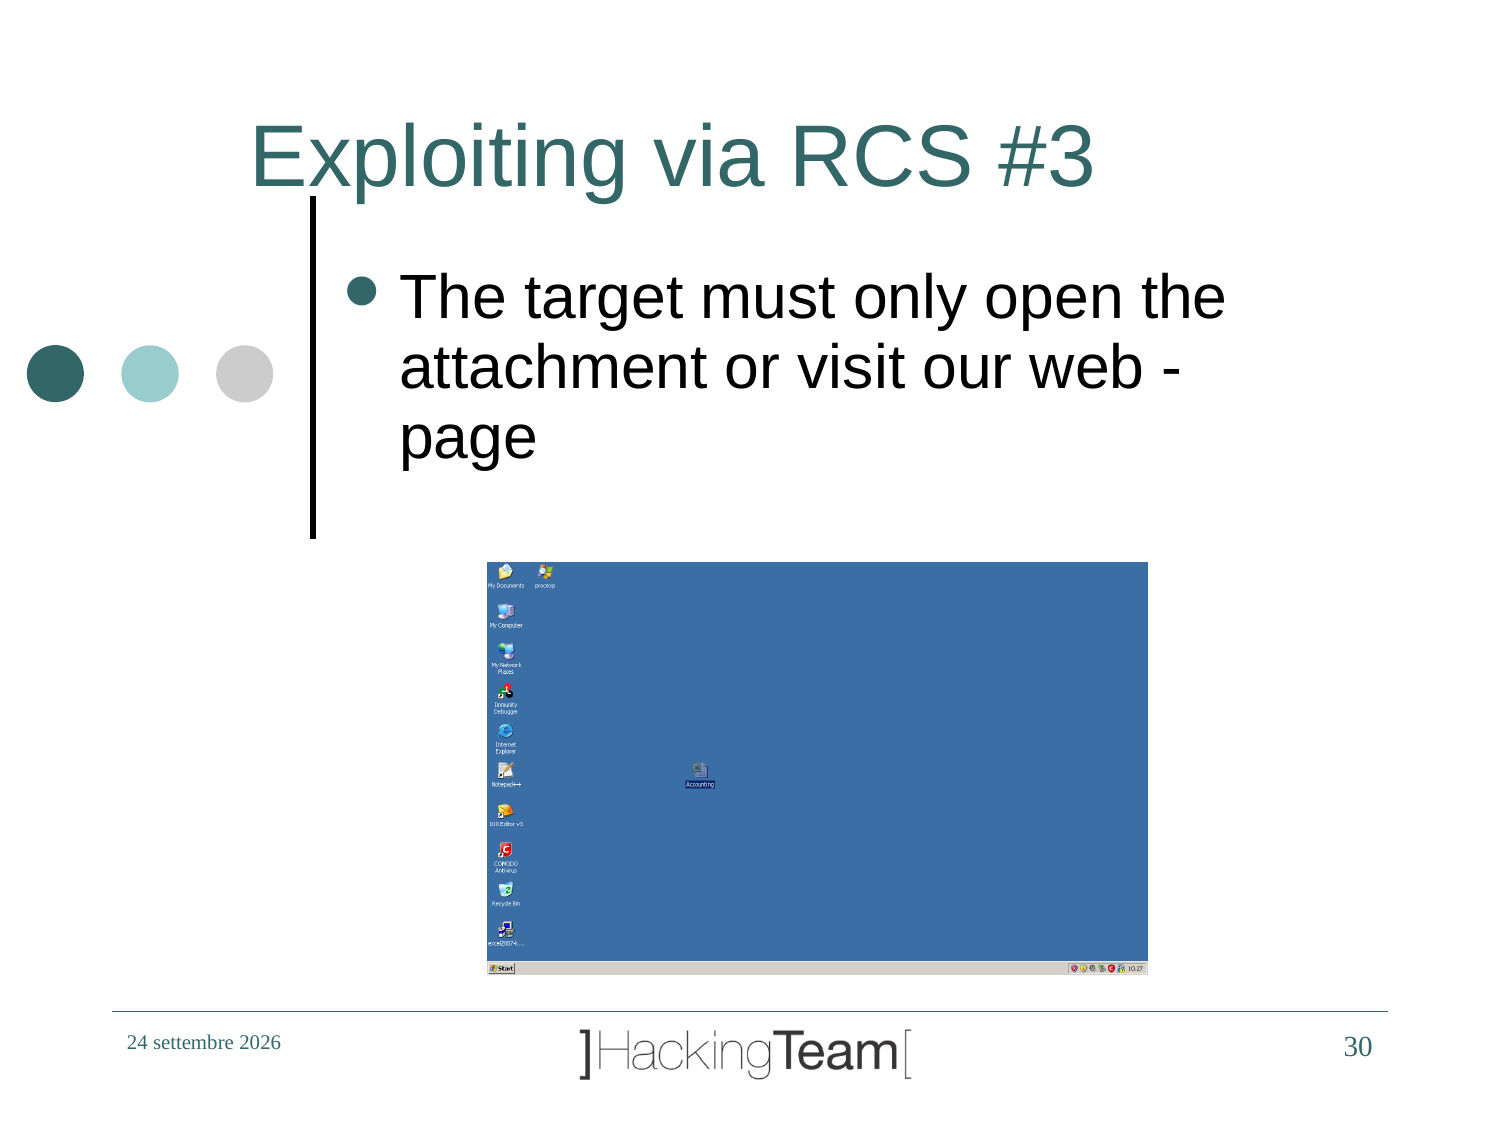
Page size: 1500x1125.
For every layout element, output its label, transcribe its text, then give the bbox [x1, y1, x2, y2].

title Exploiting via RCS #3 [249, 31, 1401, 282]
list The target must only open the attachment or visit our web - page [225, 262, 1238, 558]
picture [574, 1023, 916, 1084]
picture [487, 562, 1148, 976]
